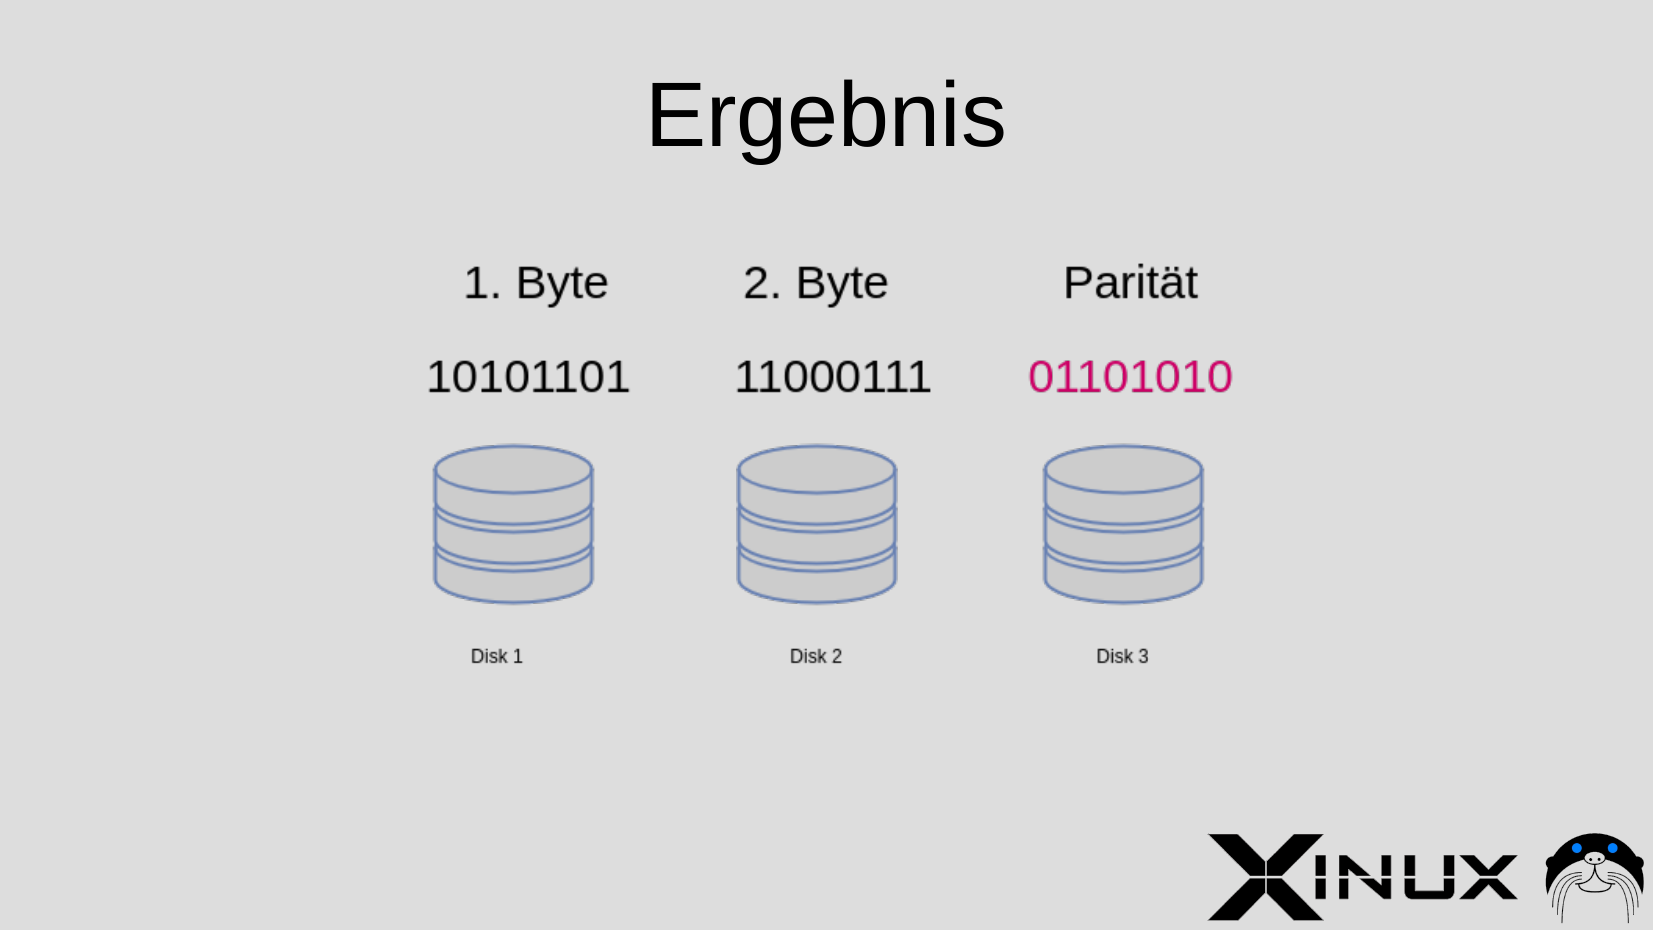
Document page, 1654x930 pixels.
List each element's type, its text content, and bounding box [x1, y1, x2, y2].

picture [427, 253, 1234, 682]
picture [1200, 824, 1650, 930]
title Ergebnis [82, 37, 1571, 193]
